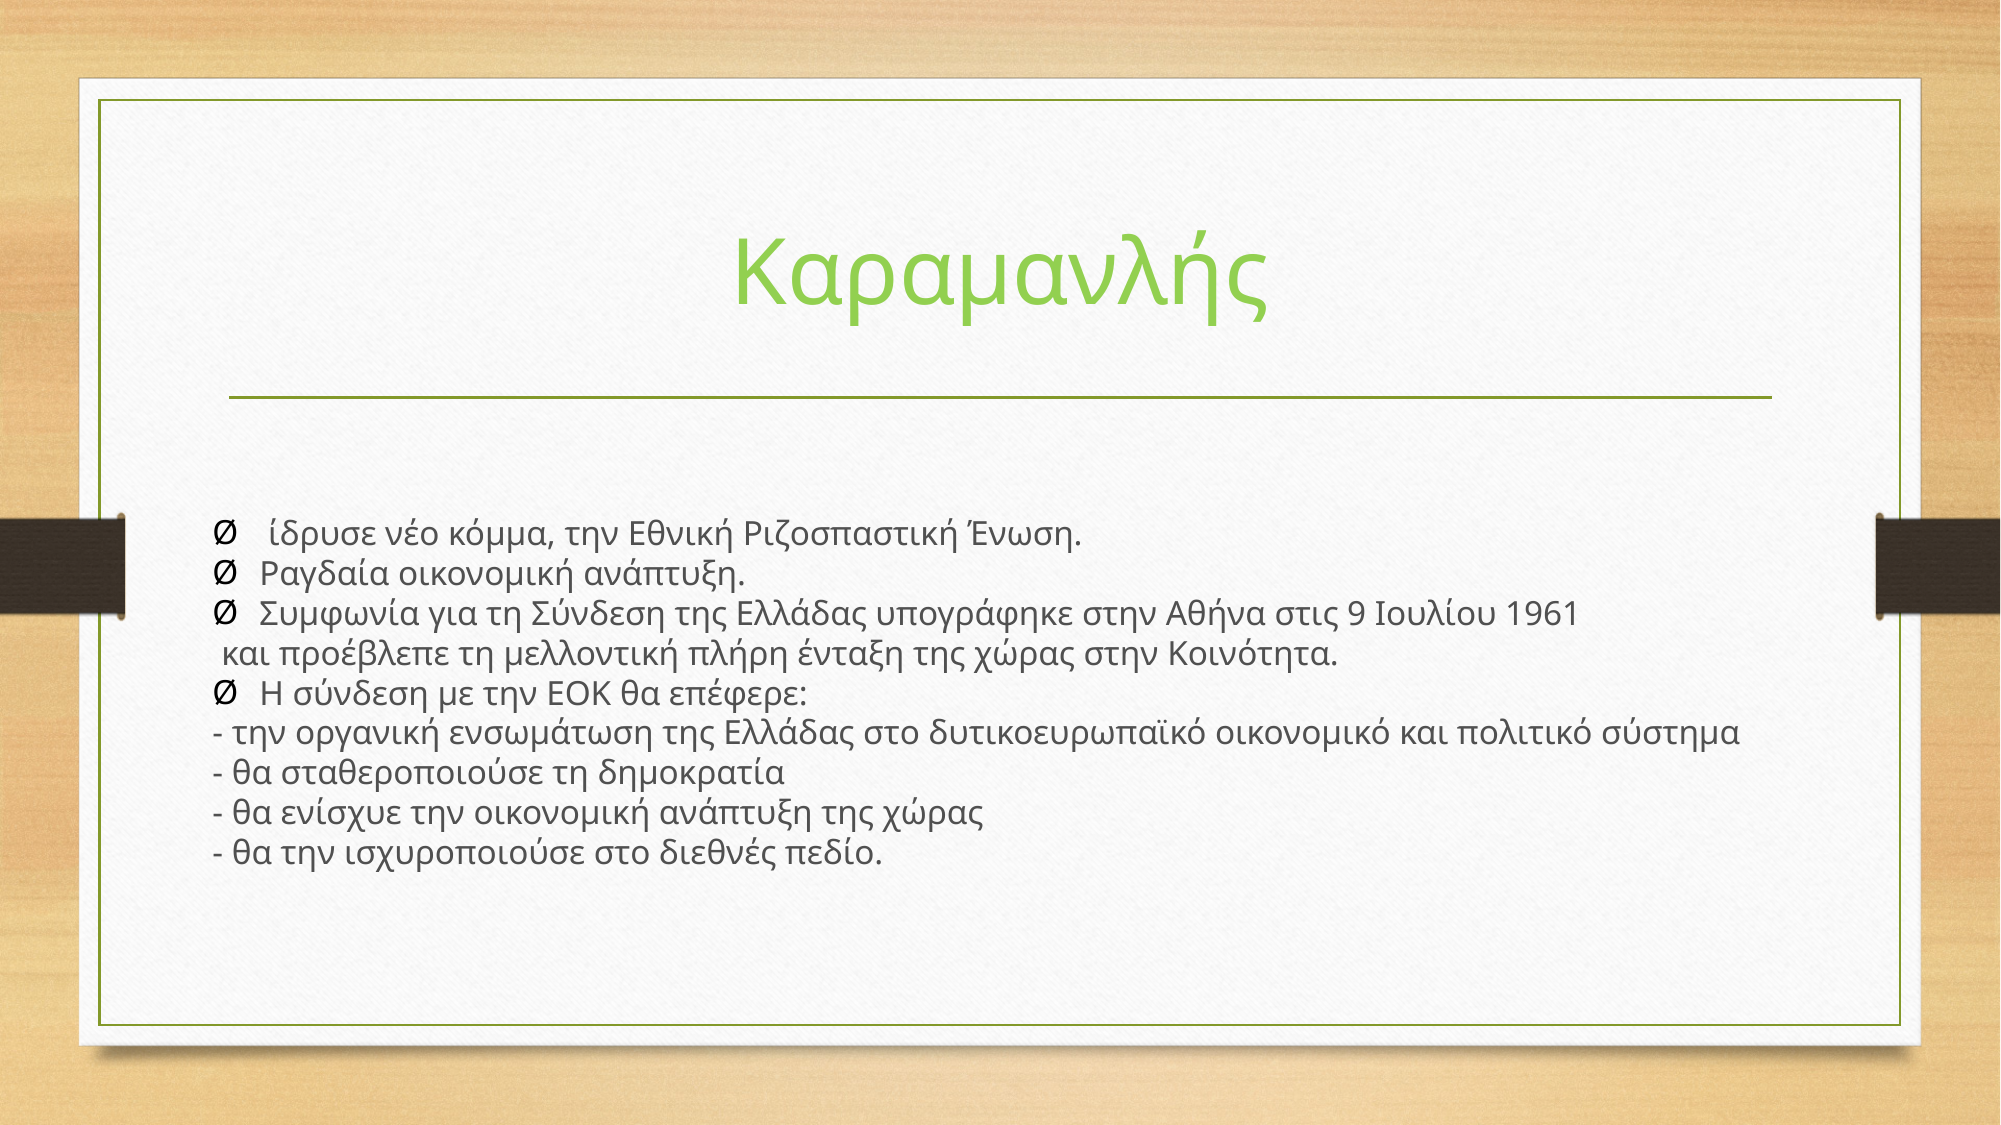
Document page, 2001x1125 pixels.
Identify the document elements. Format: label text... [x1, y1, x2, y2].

title Καραμανλής [212, 161, 1788, 376]
list ίδρυσε νέο κόμμα, την Εθνική Ριζοσπαστική Ένωση. Ραγδαία οικονομική ανάπτυξη. Συμφωνία για τη Σύνδεση της Ελλάδας υπογράφηκε στην Αθήνα στις 9 Ιουλίου 1961 και προέβλεπε τη μελλοντική πλήρη ένταξη της χώρας στην Κοινότητα. Η σύνδεση με την ΕΟΚ θα επέφερε: - την οργανική ενσωμάτωση της Ελλάδας στο δυτικοευρωπαϊκό οικονομικό και πολιτικό σύστημα - θα σταθεροποιούσε τη δημοκρατία - θα ενίσχυε την οικονομική ανάπτυξη της χώρας - θα την ισχυροποιούσε στο διεθνές πεδίο. [212, 509, 1842, 874]
